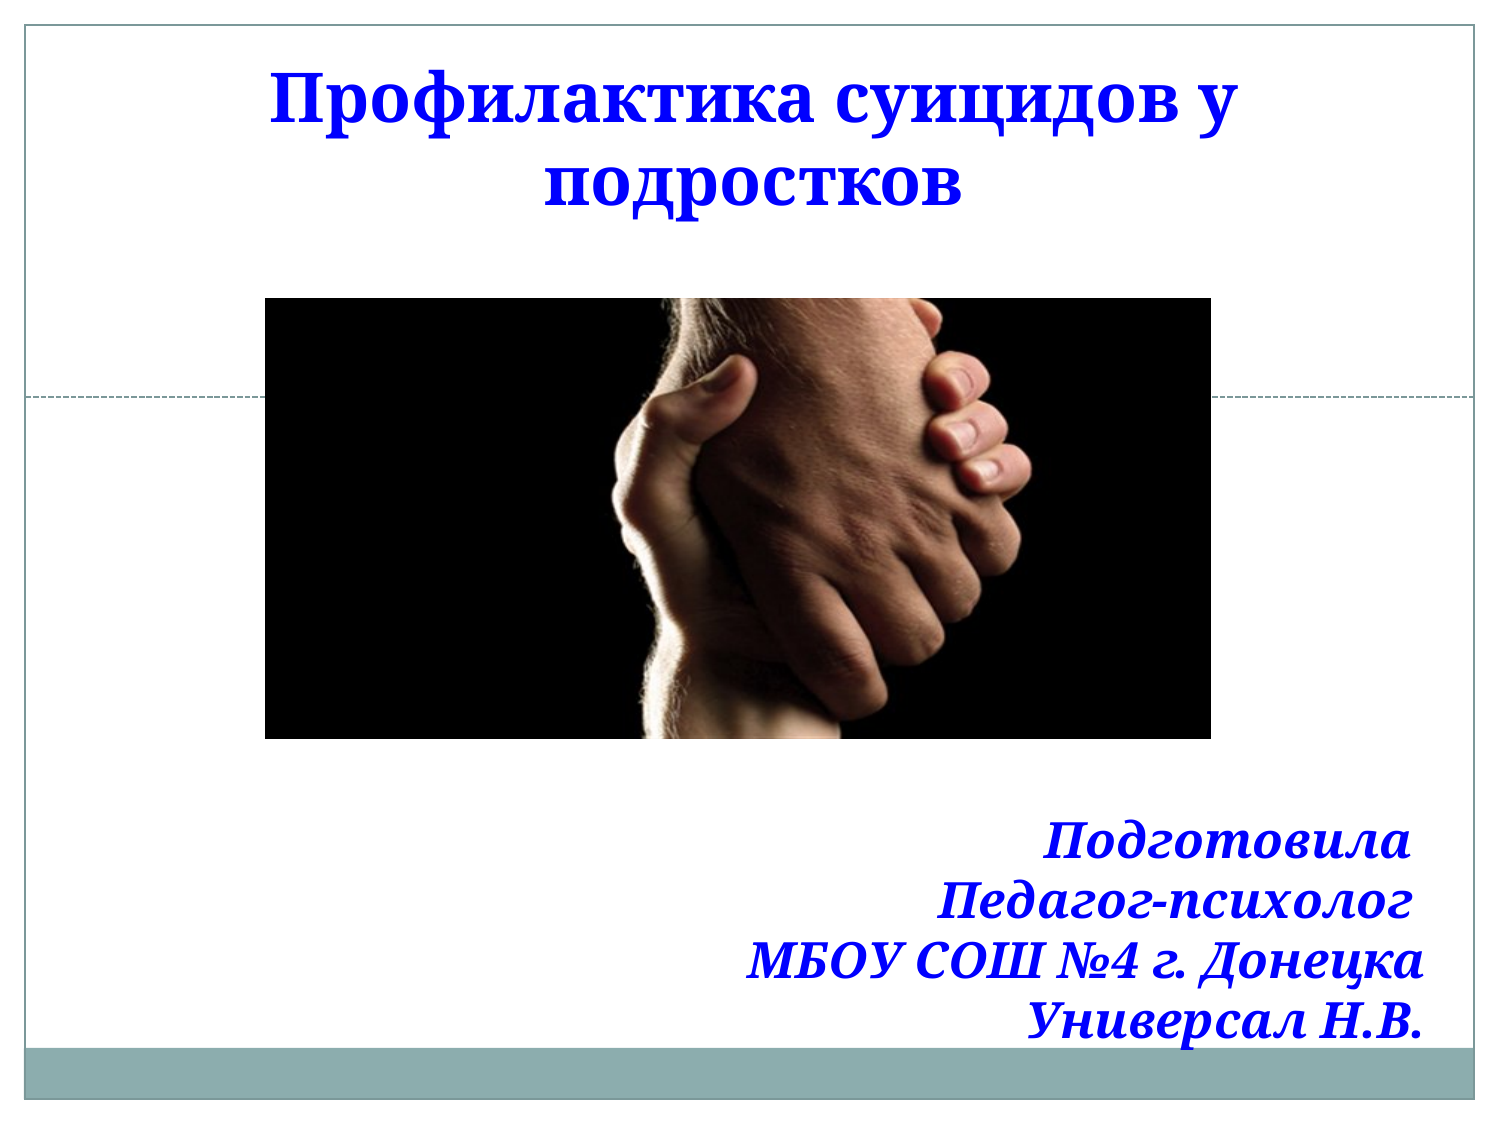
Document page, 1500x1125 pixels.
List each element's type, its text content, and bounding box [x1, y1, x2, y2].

picture [265, 298, 1211, 739]
subtitle Подготовила Педагог-психолог МБОУ СОШ №4 г. Донецка Универсал Н.В. [206, 735, 1441, 1123]
title Профилактика суицидов у подростков [117, 46, 1393, 335]
